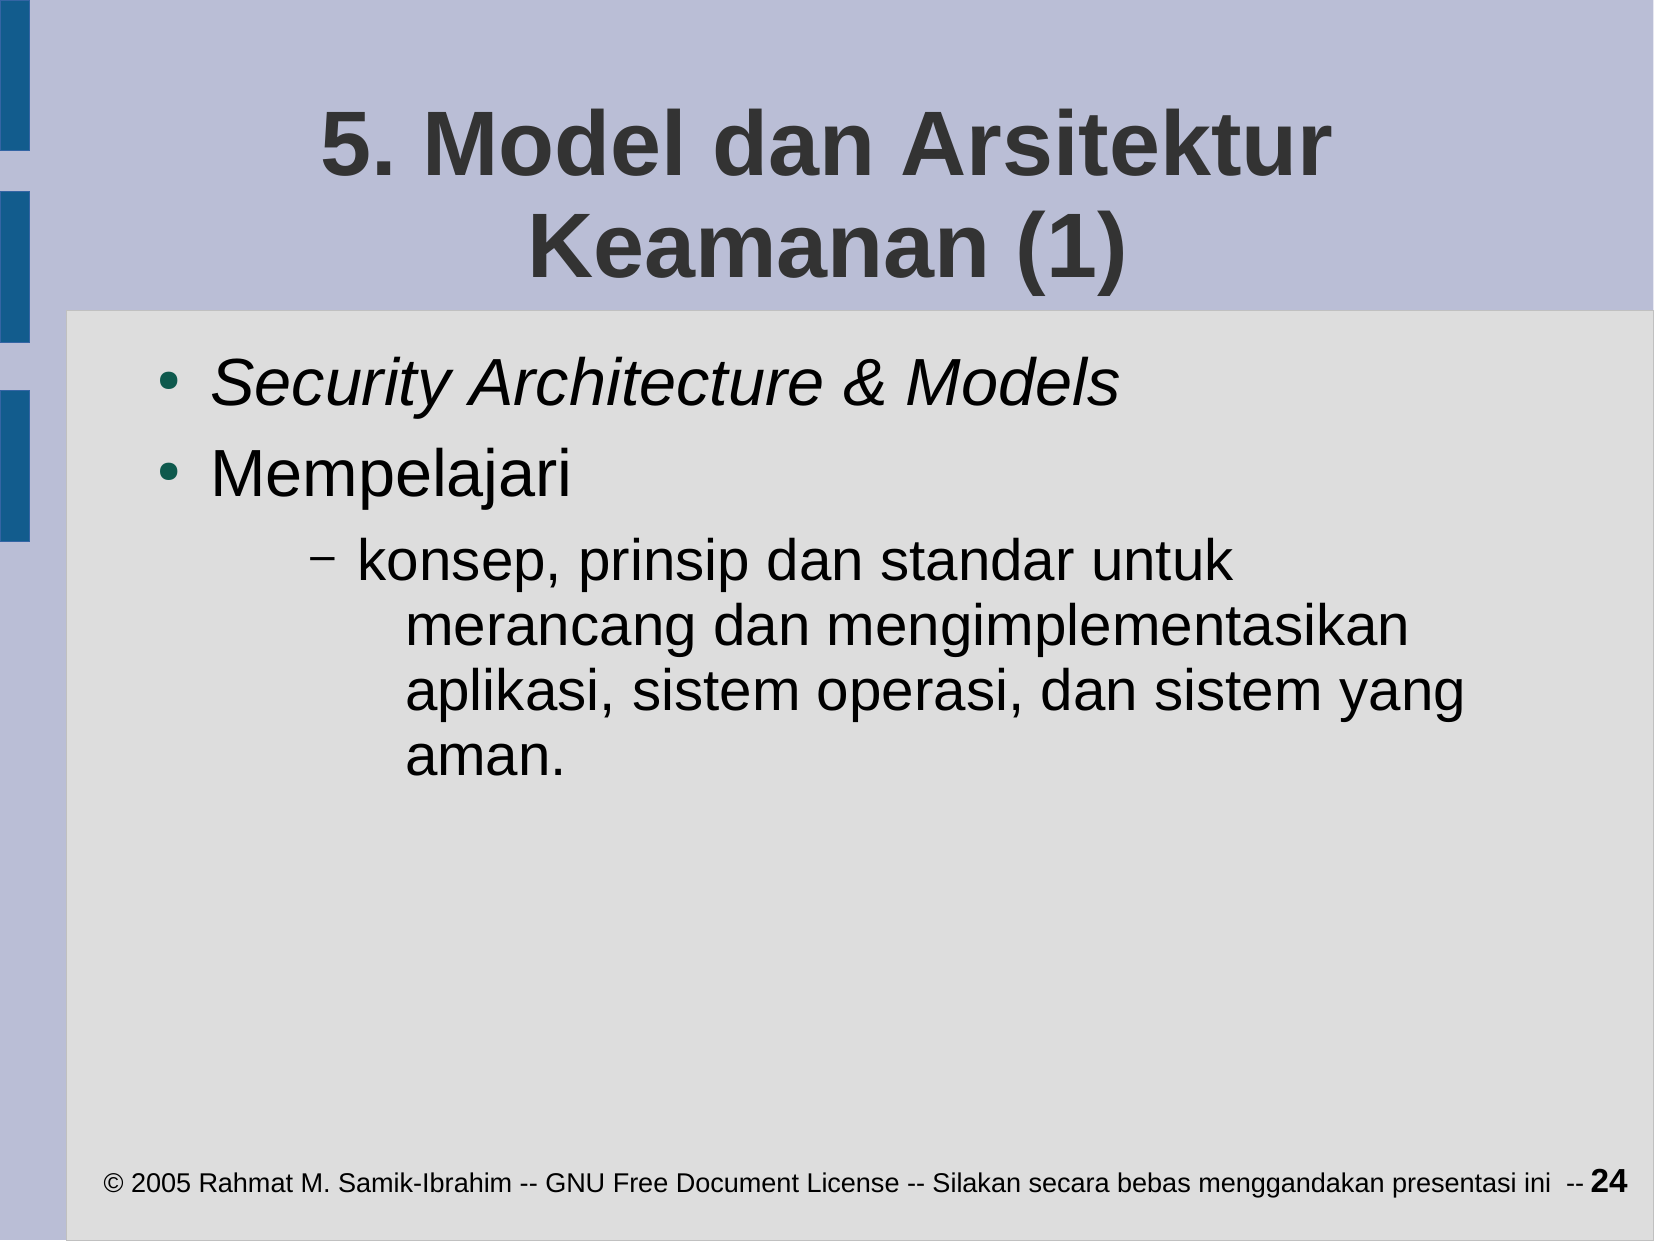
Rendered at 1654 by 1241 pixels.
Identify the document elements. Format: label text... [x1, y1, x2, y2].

list Security Architecture & Models Mempelajari konsep, prinsip dan standar untuk merancang dan mengimplementasikan aplikasi, sistem operasi, dan sistem yang aman. [121, 344, 1534, 1127]
title 5. Model dan Arsitektur Keamanan (1) [121, 91, 1534, 299]
